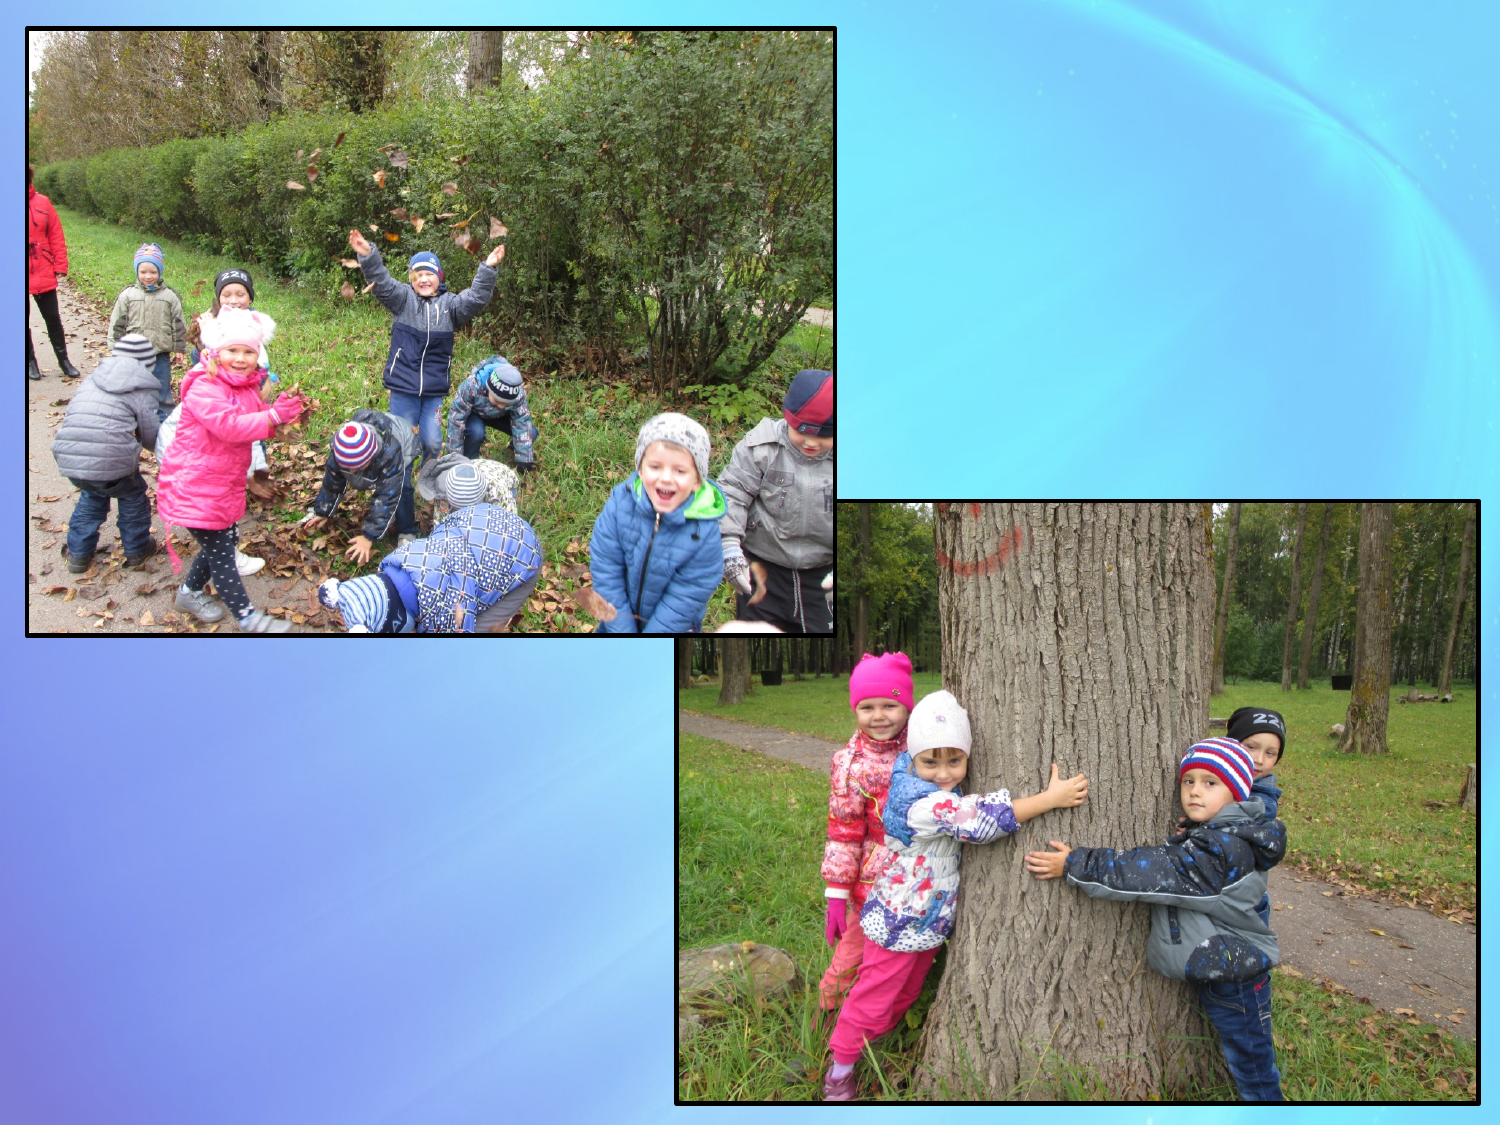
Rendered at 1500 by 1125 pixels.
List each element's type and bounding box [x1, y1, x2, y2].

picture [679, 503, 1477, 1102]
picture [29, 30, 833, 634]
